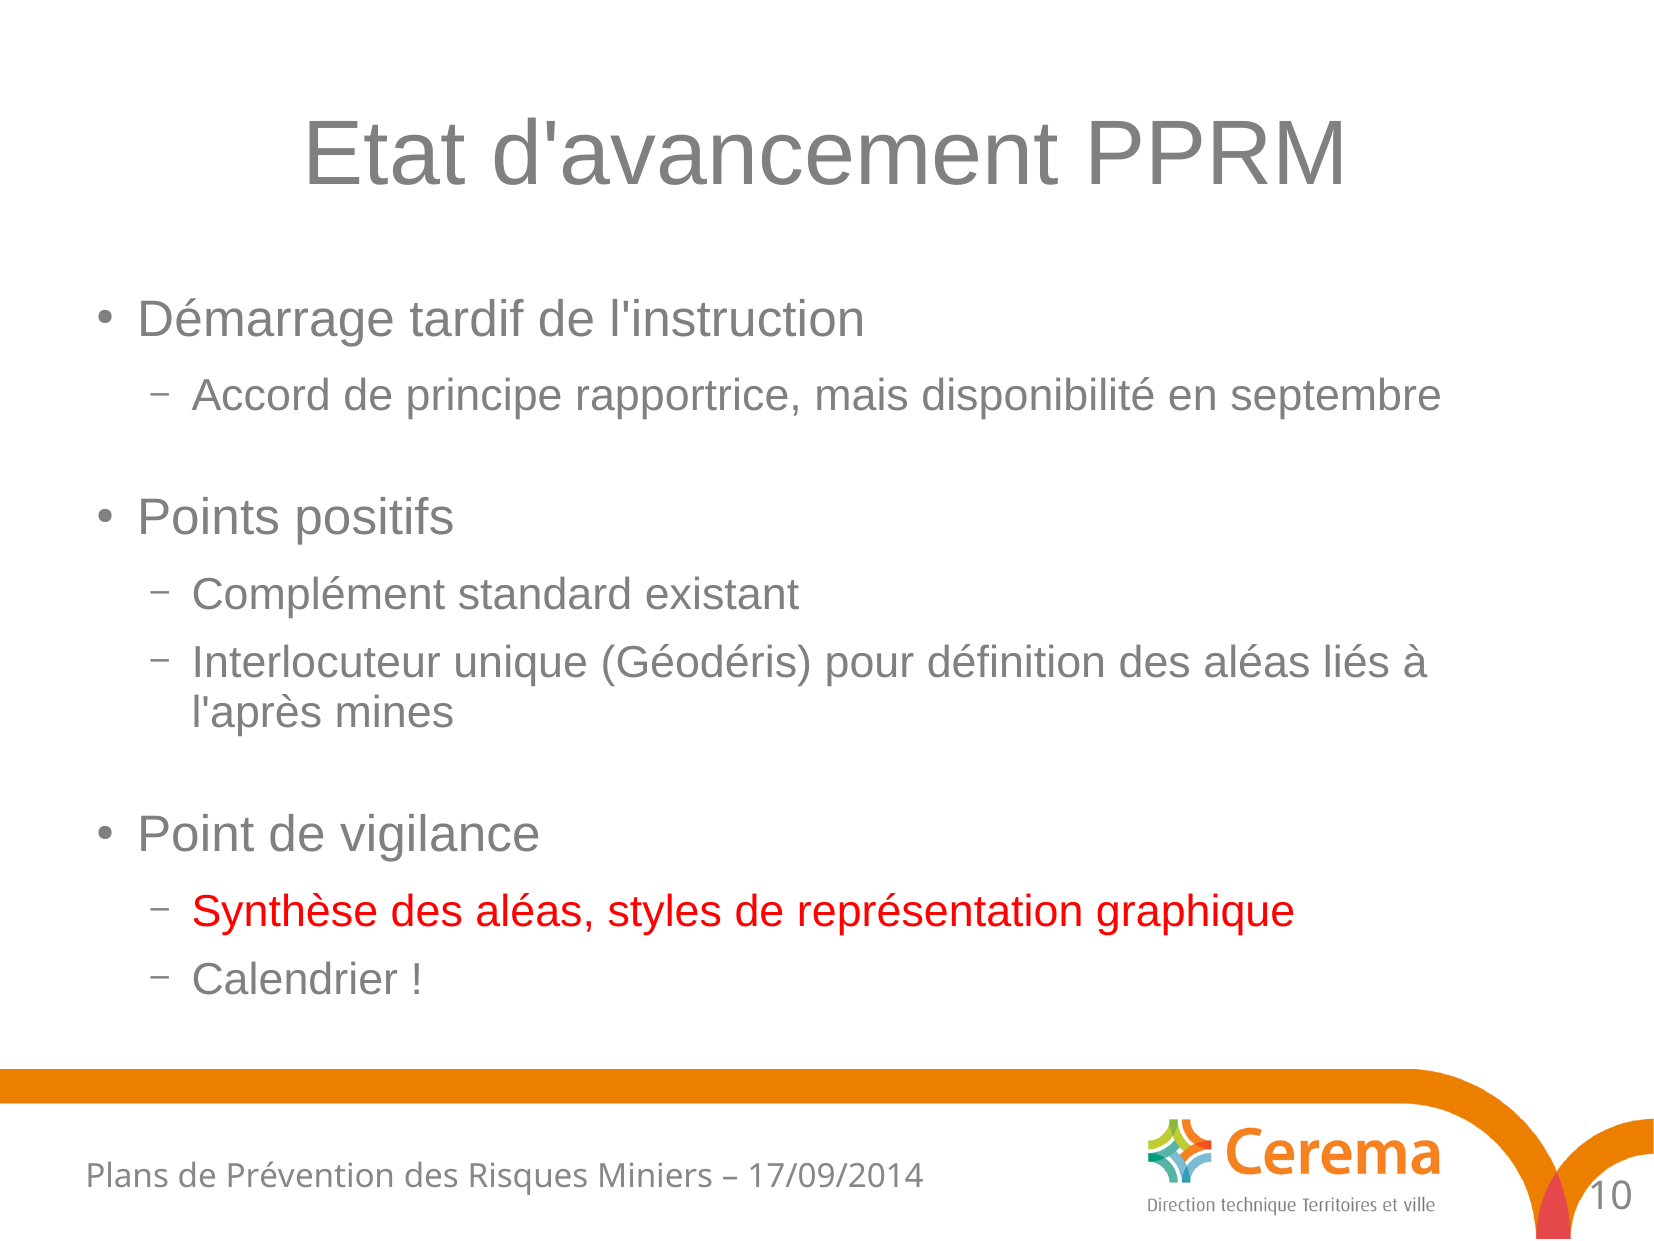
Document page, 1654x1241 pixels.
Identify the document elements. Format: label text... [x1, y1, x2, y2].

list Démarrage tardif de l'instruction Accord de principe rapportrice, mais disponibilité en septembre Points positifs Complément standard existant Interlocuteur unique (Géodéris) pour définition des aléas liés à l'après mines Point de vigilance Synthèse des aléas, styles de représentation graphique Calendrier ! [82, 290, 1538, 1010]
picture [0, 1069, 1654, 1239]
title Etat d'avancement PPRM [82, 49, 1571, 257]
